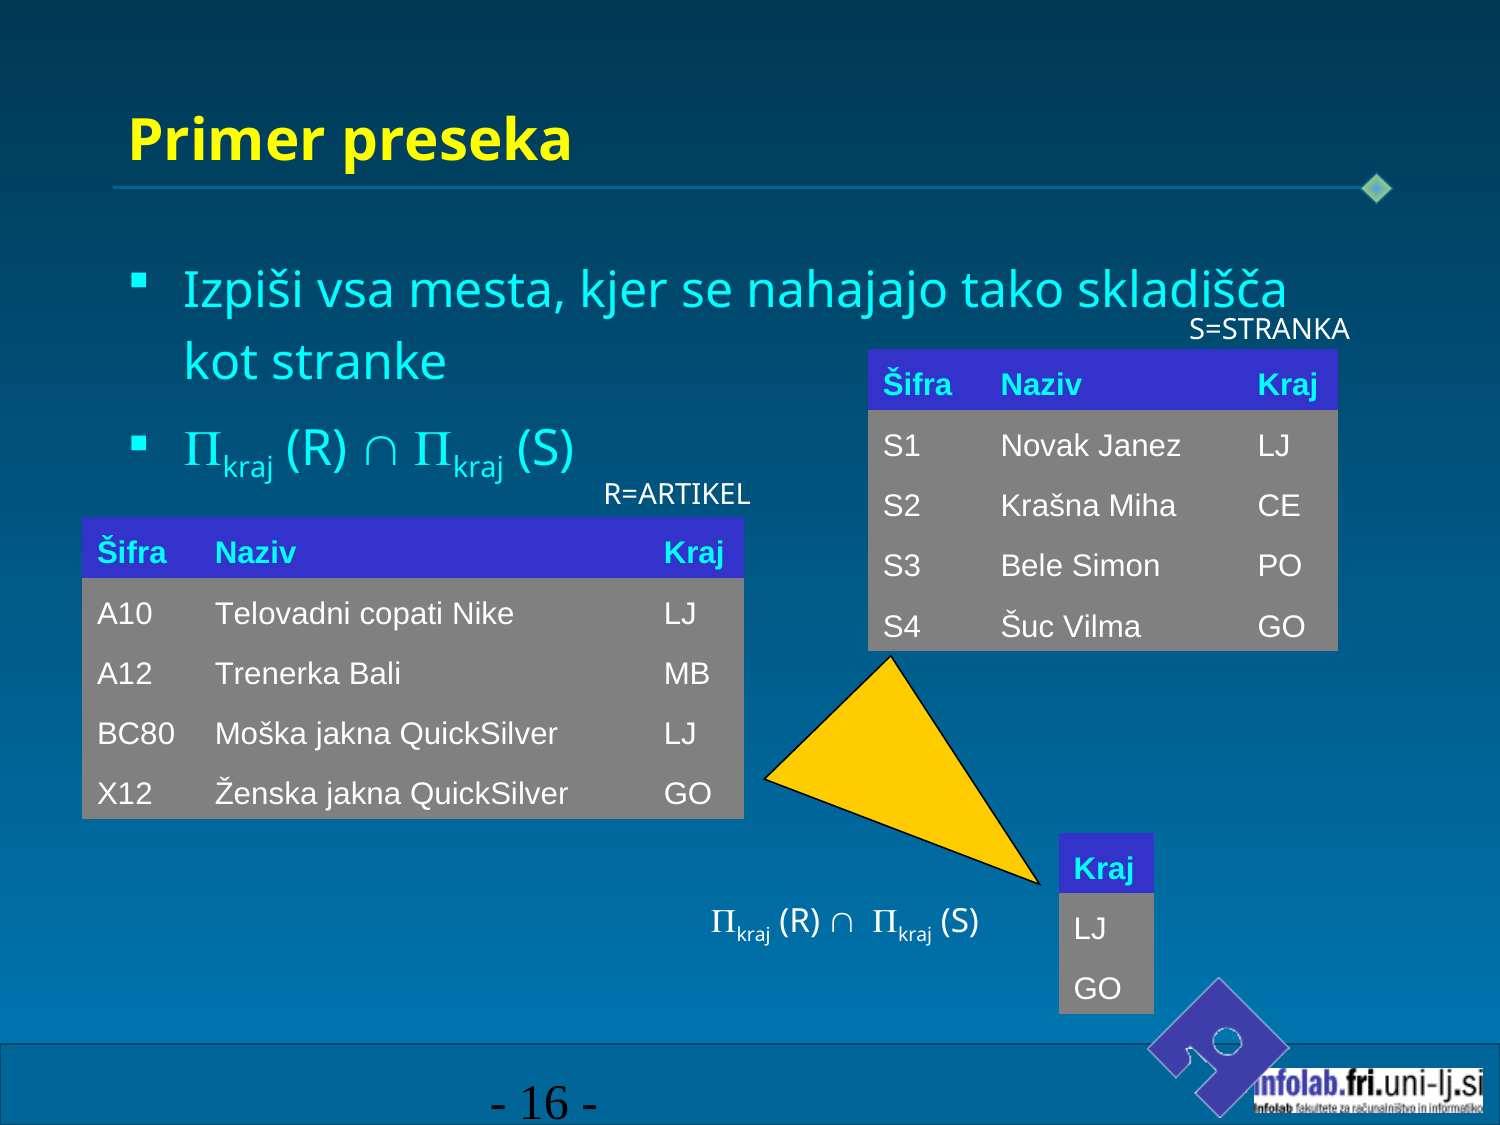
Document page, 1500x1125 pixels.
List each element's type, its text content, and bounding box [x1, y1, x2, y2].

table_header Kraj [1059, 833, 1154, 893]
picture [1149, 978, 1482, 1117]
table_cell Ženska jakna QuickSilver [200, 759, 649, 819]
list Izpiši vsa mesta, kjer se nahajajo tako skladišča kot stranke kraj (R)  kraj (S) [112, 237, 1388, 963]
table_cell MB [649, 638, 744, 698]
table_cell LJ [649, 578, 744, 638]
table_cell S4 [868, 591, 986, 651]
table_cell S3 [868, 530, 986, 591]
table_cell GO [649, 759, 744, 819]
table_cell GO [1243, 591, 1338, 651]
table_header Naziv [986, 349, 1243, 410]
table_cell LJ [1243, 410, 1338, 470]
table_header Šifra [82, 517, 200, 578]
table_cell S2 [868, 470, 986, 530]
text_box R=ARTIKEL [588, 467, 767, 519]
table_cell LJ [649, 698, 744, 759]
text_box S=STRANKA [1174, 302, 1366, 353]
table_header Šifra [868, 349, 986, 410]
title Primer preseka [112, 94, 1388, 181]
table_cell Moška jakna QuickSilver [200, 698, 649, 759]
table_cell Trenerka Bali [200, 638, 649, 698]
table_header Kraj [649, 519, 744, 578]
table_cell A12 [82, 638, 200, 698]
table_cell Bele Simon [986, 530, 1243, 591]
table_cell Novak Janez [986, 410, 1243, 470]
table_cell A10 [82, 578, 200, 638]
table_header Kraj [1243, 353, 1338, 410]
table_cell S1 [868, 410, 986, 470]
table_cell CE [1243, 470, 1338, 530]
table_cell GO [1059, 953, 1154, 1014]
table_cell LJ [1059, 893, 1154, 953]
table_cell PO [1243, 530, 1338, 591]
table_header Naziv [200, 517, 649, 578]
table_cell Krašna Miha [986, 470, 1243, 530]
table_cell Šuc Vilma [986, 591, 1243, 651]
table_cell Telovadni copati Nike [200, 578, 649, 638]
table_cell X12 [82, 759, 200, 819]
table_cell BC80 [82, 698, 200, 759]
text_box kraj (R) kraj (S) [695, 891, 995, 953]
